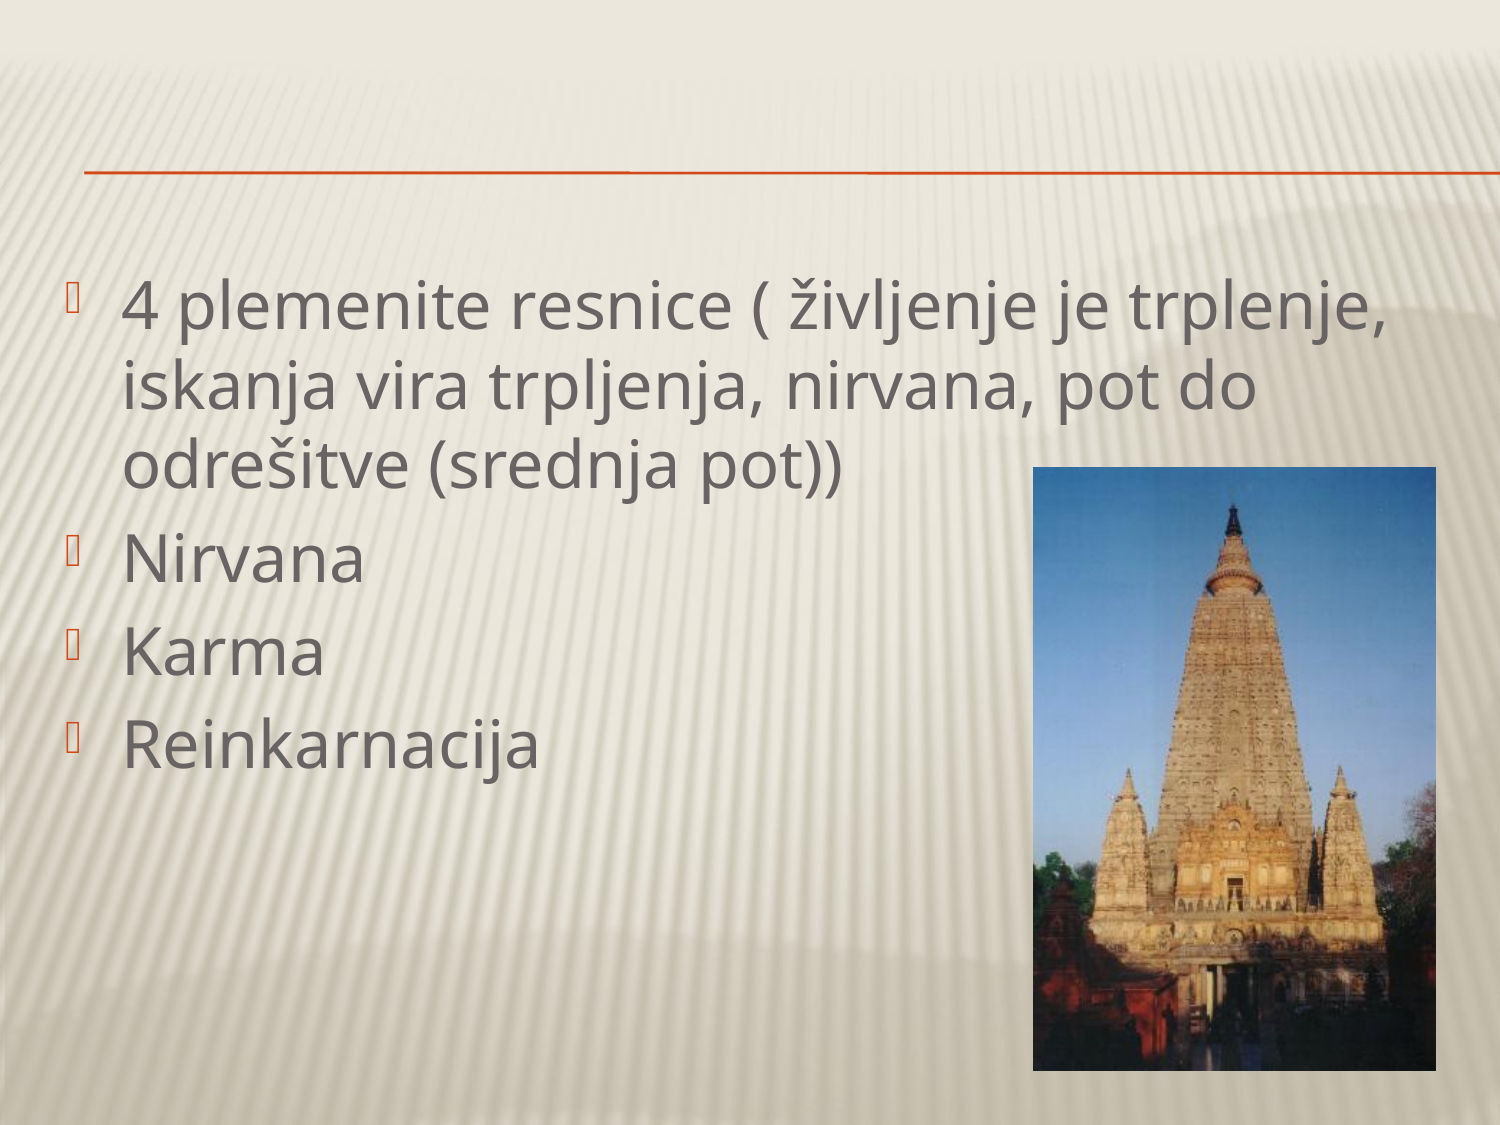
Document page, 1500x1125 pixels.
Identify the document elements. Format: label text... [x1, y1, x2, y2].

picture [0, 0, 1500, 1125]
list 4 plemenite resnice ( življenje je trplenje, iskanja vira trpljenja, nirvana, pot do odrešitve (srednja pot)) Nirvana Karma Reinkarnacija [50, 254, 1475, 998]
